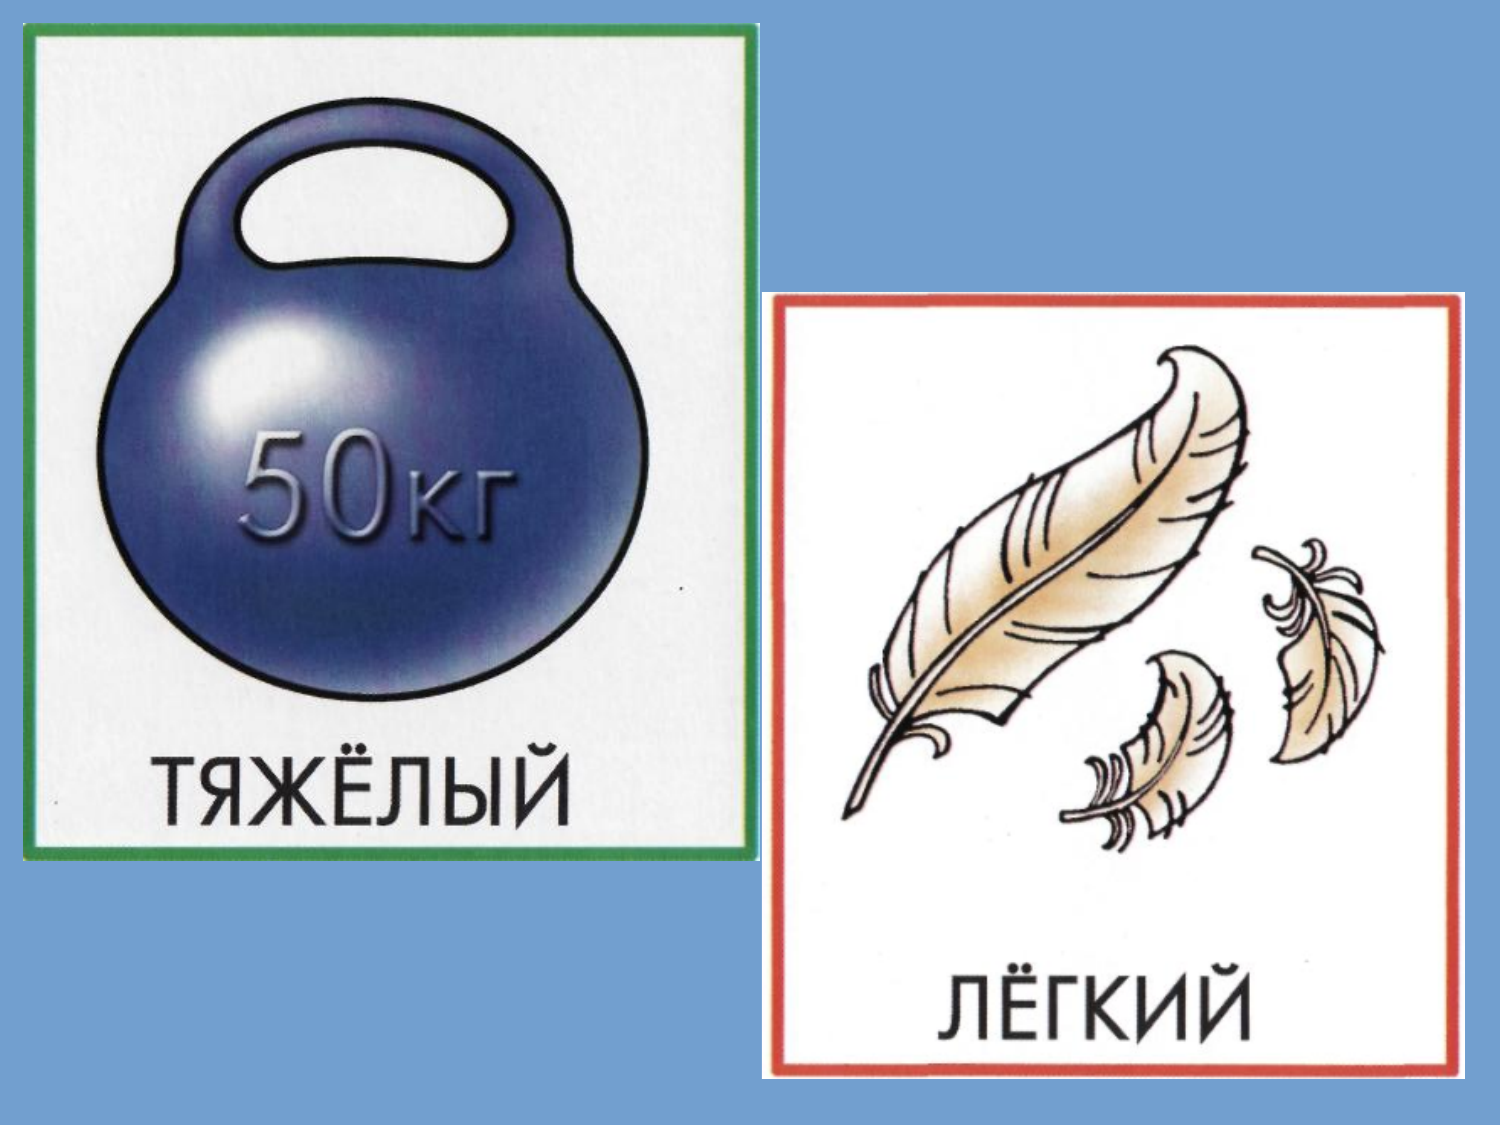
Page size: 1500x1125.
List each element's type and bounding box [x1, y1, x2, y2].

picture [761, 292, 1465, 1079]
picture [23, 23, 760, 861]
